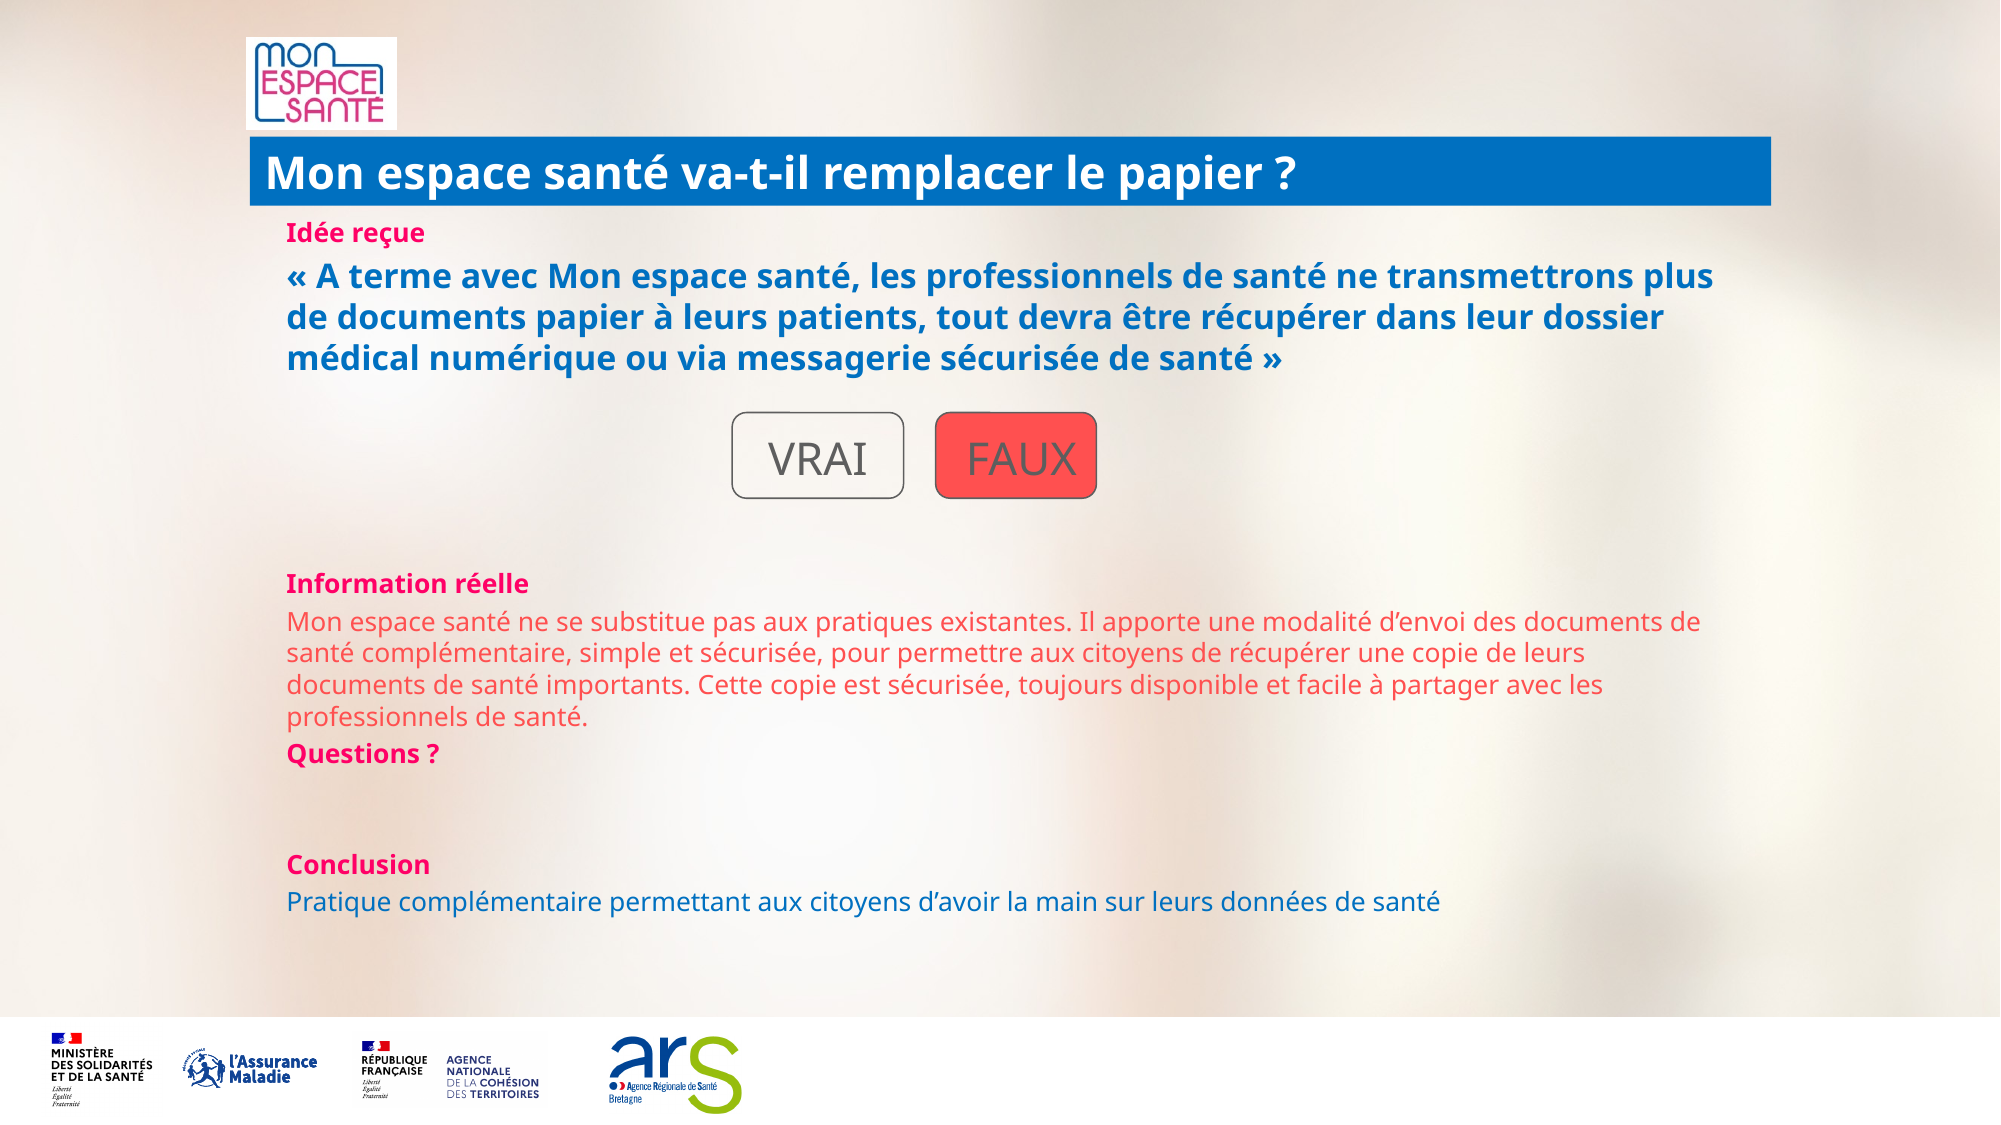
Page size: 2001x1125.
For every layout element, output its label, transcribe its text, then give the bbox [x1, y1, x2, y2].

text_box VRAI [721, 423, 914, 493]
text_box FAUX [914, 423, 1129, 493]
picture [41, 1022, 163, 1117]
text_box Idée reçue « A terme avec Mon espace santé, les professionnels de santé ne transmettrons plus de documents papier à leurs patients, tout devra être récupérer dans leur dossier médical numérique ou via messagerie sécurisée de santé » Information réelle Mon espace santé ne se substitue pas aux pratiques existantes. Il apporte une modalité d’envoi des documents de santé complémentaire, simple et sécurisée, pour permettre aux citoyens de récupérer une copie de leurs documents de santé importants. Cette copie est sécurisée, toujours disponible et facile à partager avec les professionnels de santé. Questions ? Conclusion Pratique complémentaire permettant aux citoyens d’avoir la main sur leurs données de santé [271, 208, 1739, 859]
text_box [939, 493, 1094, 499]
picture [609, 1036, 742, 1114]
text_box Mon espace santé va-t-il remplacer le papier ? [249, 136, 1772, 206]
picture [352, 1031, 548, 1108]
picture [0, 0, 2000, 1017]
text_box [936, 412, 1096, 423]
